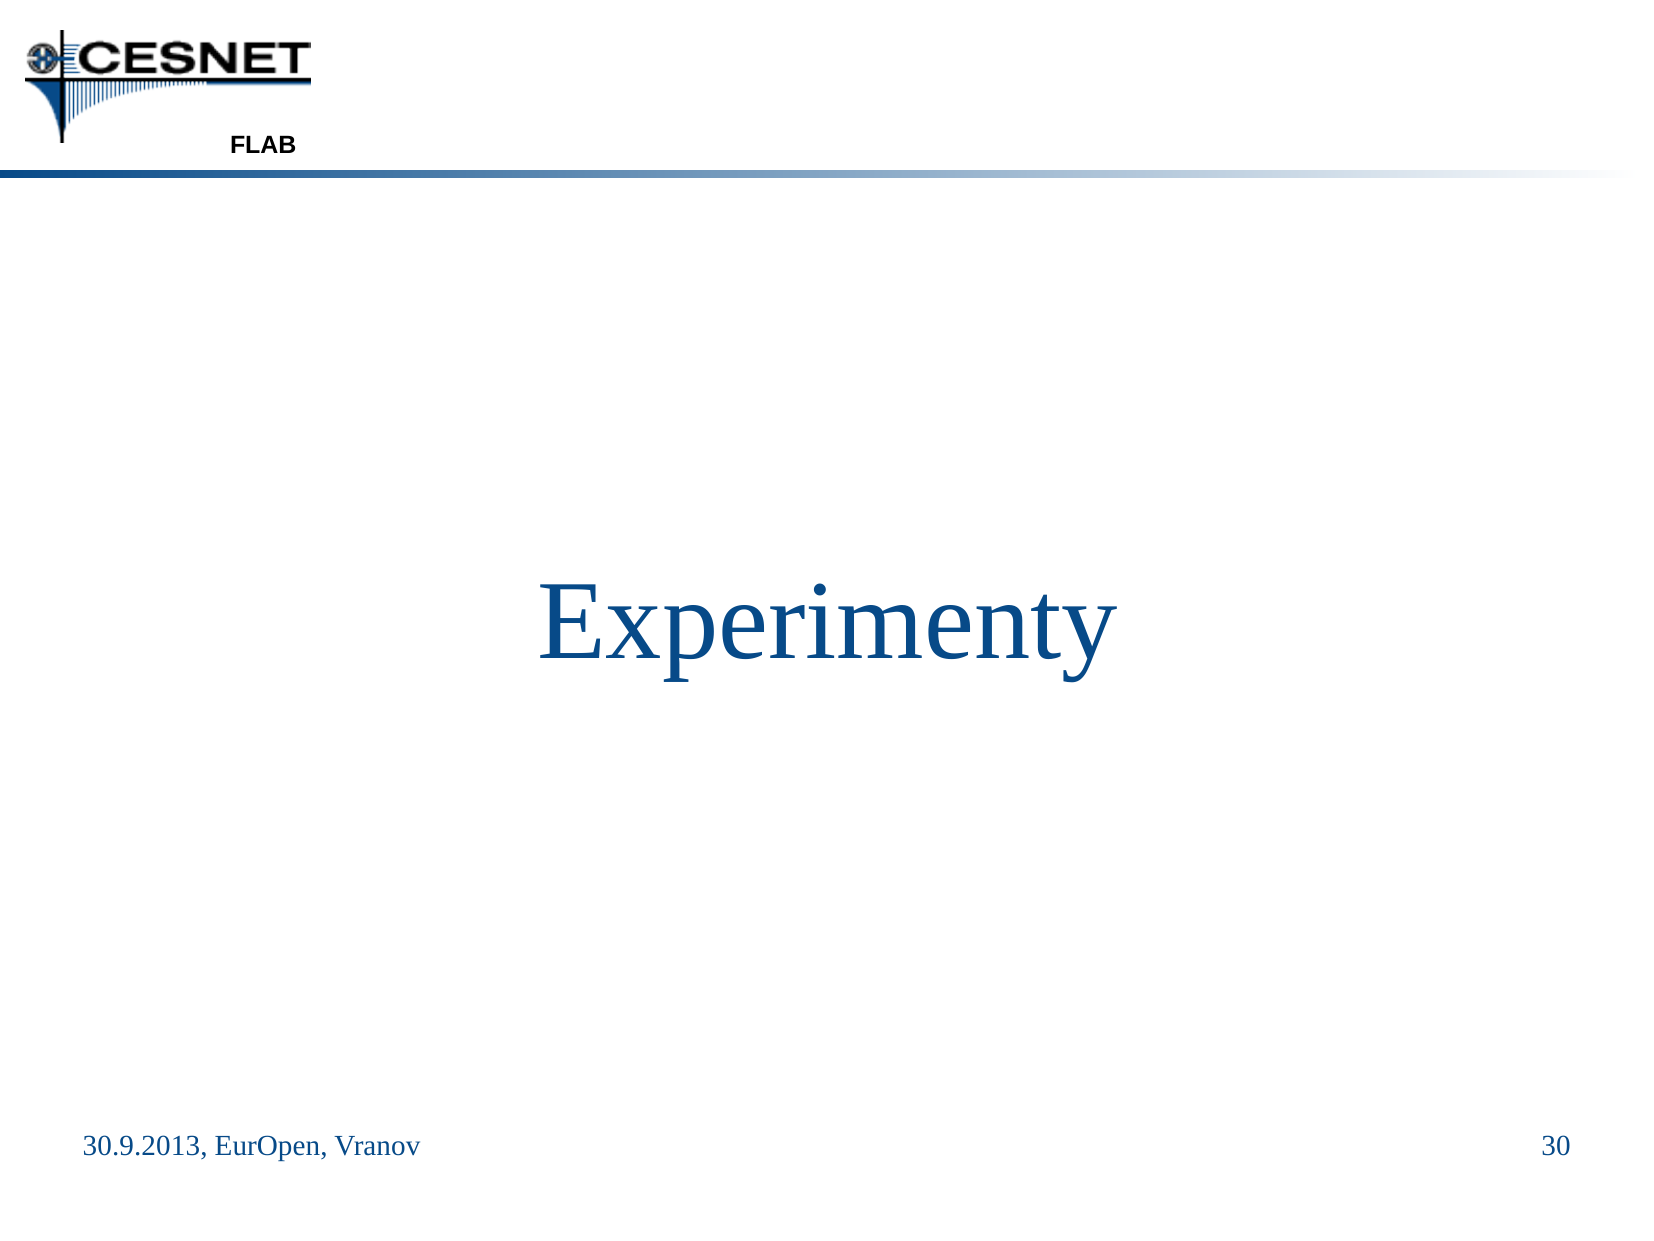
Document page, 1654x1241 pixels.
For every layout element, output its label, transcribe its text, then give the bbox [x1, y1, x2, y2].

text_box Experimenty [366, 558, 1290, 683]
picture [25, 30, 311, 143]
